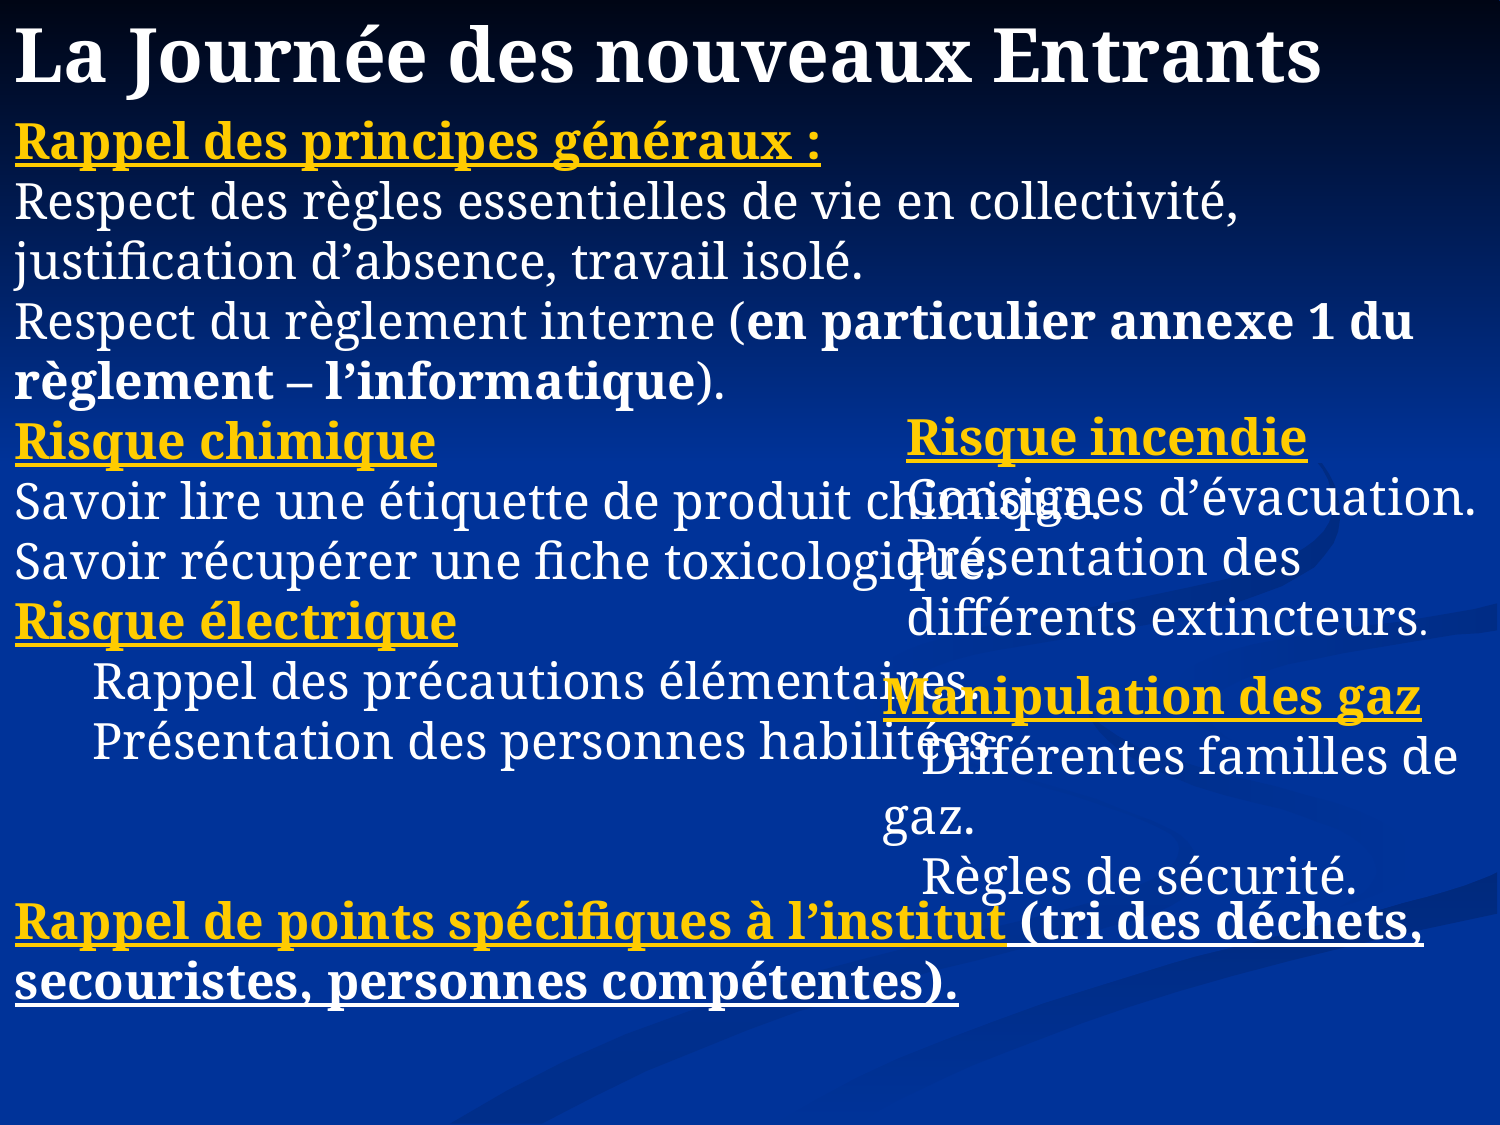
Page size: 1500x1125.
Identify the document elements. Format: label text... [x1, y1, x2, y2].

text_box Manipulation des gaz Différentes familles de gaz. Règles de sécurité. [868, 656, 1500, 973]
text_box Risque incendie Consignes d’évacuation. Présentation des différents extincteurs. [891, 397, 1500, 656]
text_box Rappel des principes généraux : Respect des règles essentielles de vie en collectivité, justification d’absence, travail isolé. Respect du règlement interne (en particulier annexe 1 du règlement – l’informatique). Risque chimique Savoir lire une étiquette de produit chimique. Savoir récupérer une fiche toxicologique. Risque électrique Rappel des précautions élémentaires. Présentation des personnes habilitées. Rappel de points spécifiques à l’institut (tri des déchets, secouristes, personnes compétentes). [0, 101, 1500, 1018]
text_box La Journée des nouveaux Entrants [0, 0, 1500, 101]
